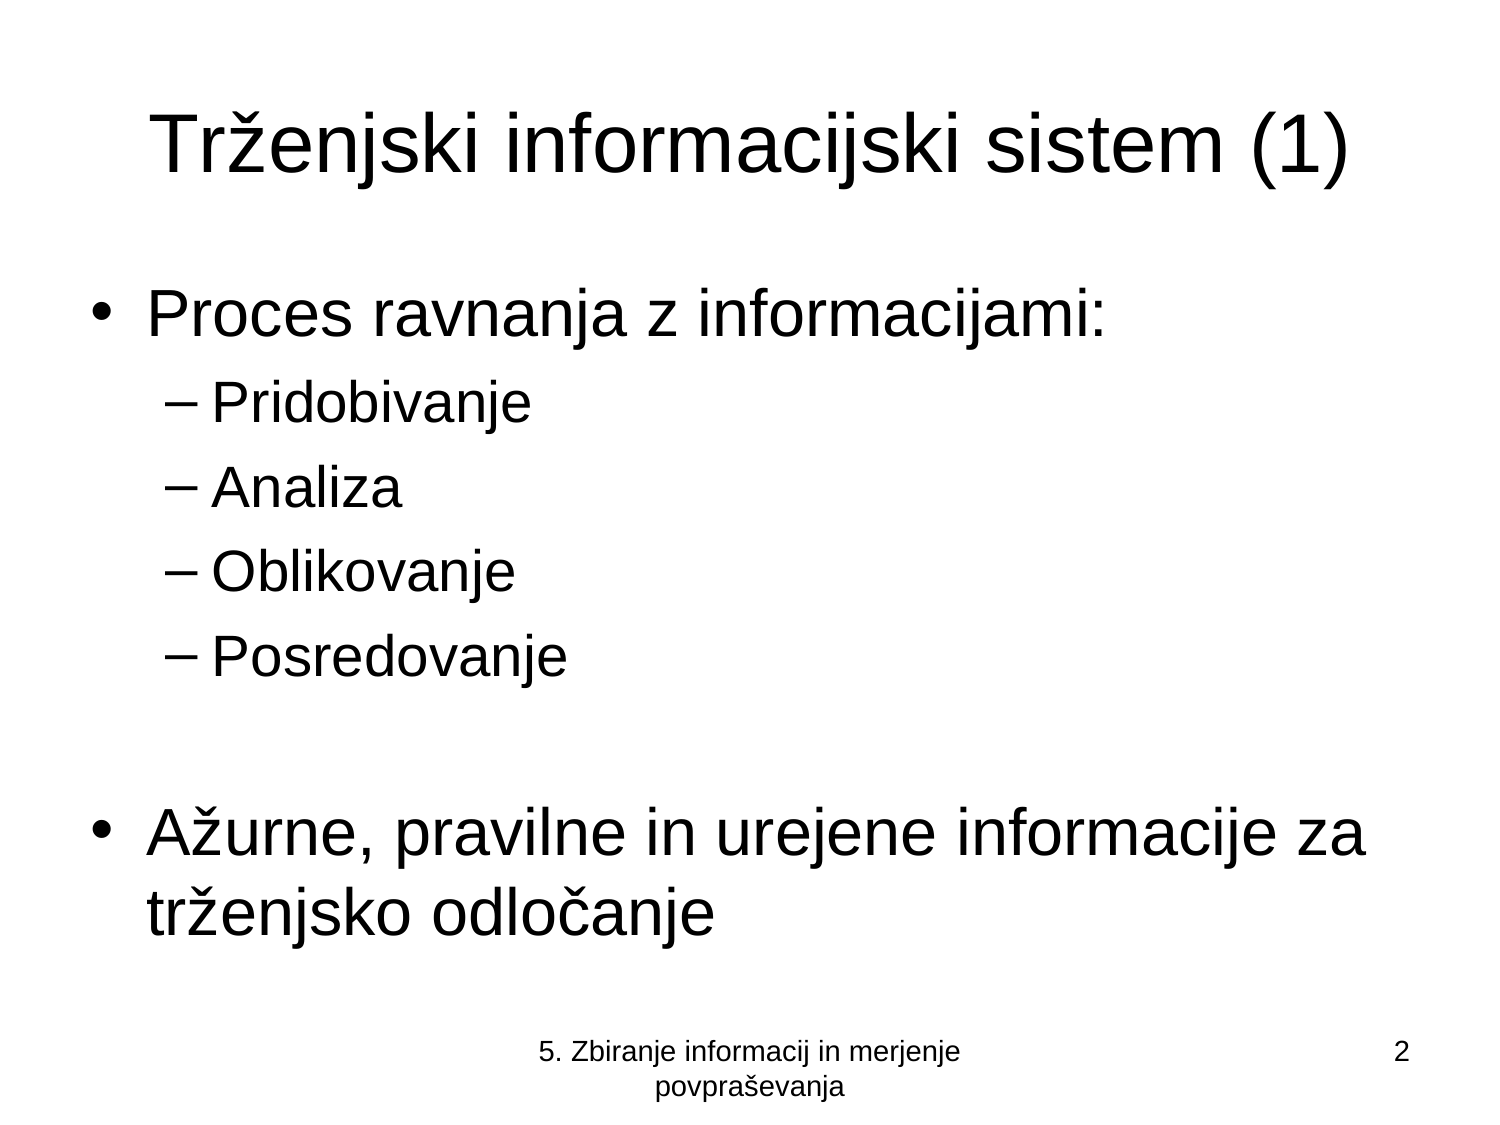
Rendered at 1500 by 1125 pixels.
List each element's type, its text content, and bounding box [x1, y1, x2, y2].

list Proces ravnanja z informacijami: Pridobivanje Analiza Oblikovanje Posredovanje Ažurne, pravilne in urejene informacije za trženjsko odločanje [75, 262, 1426, 1006]
text_box 5. Zbiranje informacij in merjenje povpraševanja [512, 1024, 988, 1103]
text_box <number> [1074, 1024, 1426, 1103]
title Trženjski informacijski sistem (1) [75, 45, 1426, 233]
